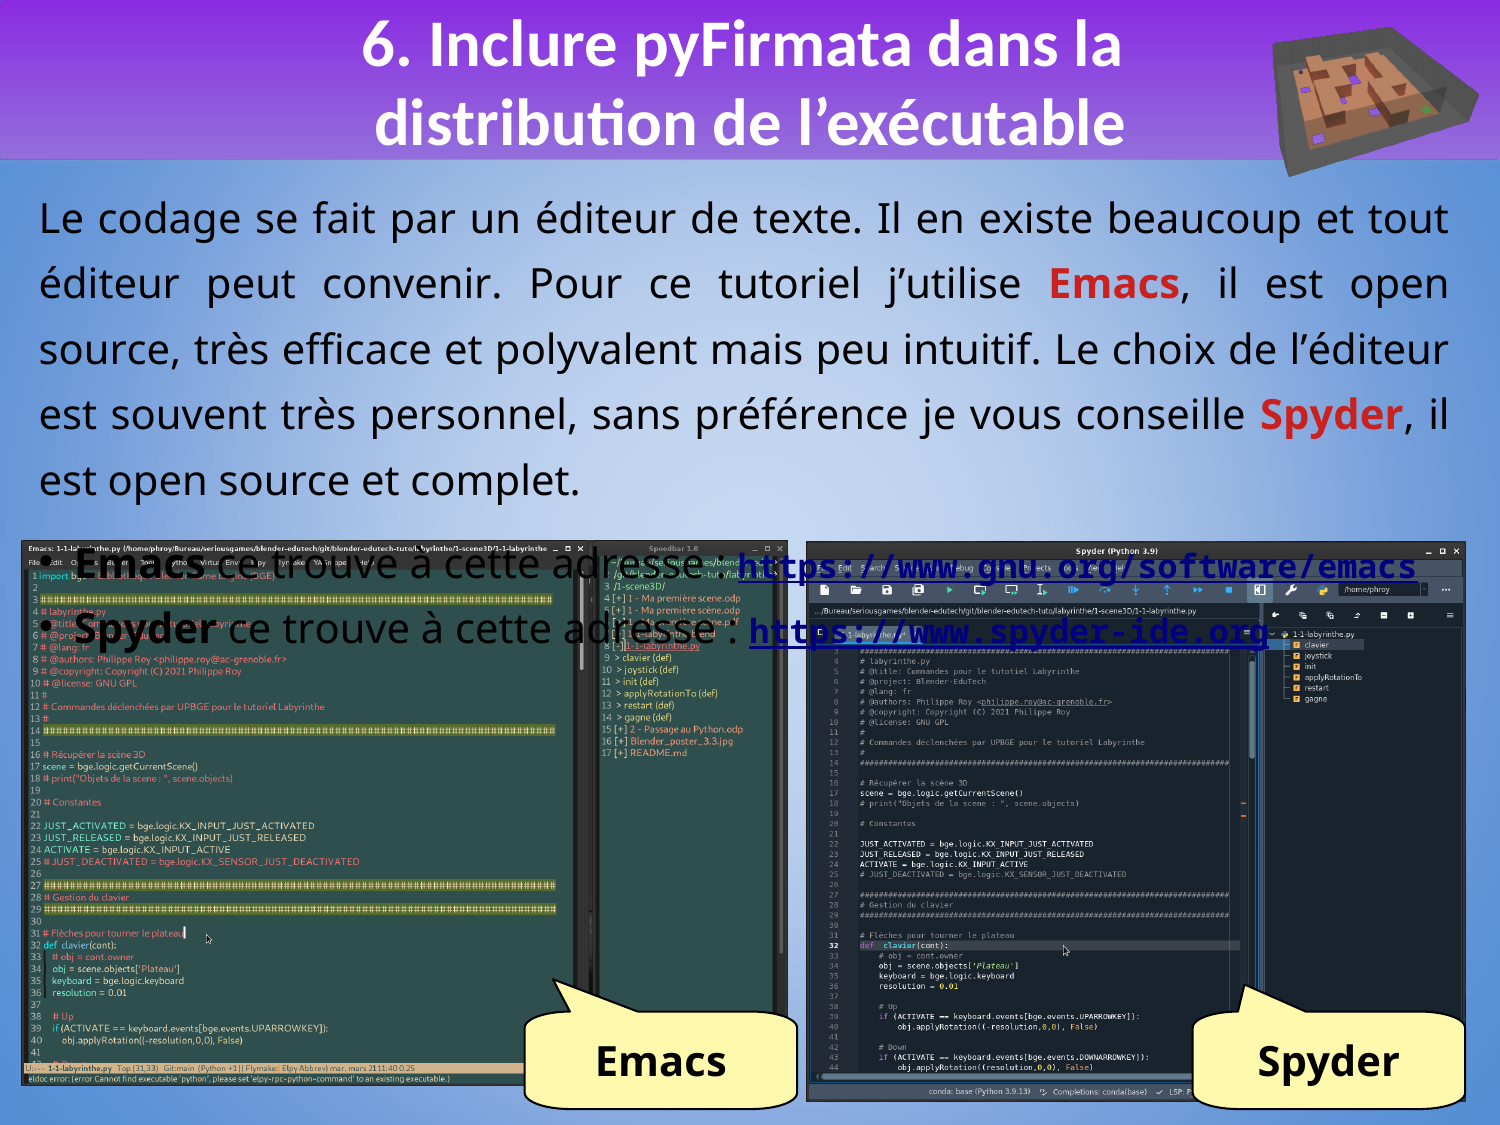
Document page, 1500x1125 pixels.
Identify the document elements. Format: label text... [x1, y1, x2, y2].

text_box Spyder [1192, 984, 1466, 1110]
text_box 6. Inclure pyFirmata dans la distribution de l’exécutable [0, 0, 1500, 159]
text_box Le codage se fait par un éditeur de texte. Il en existe beaucoup et tout éditeur peut convenir. Pour ce tutoriel j’utilise Emacs, il est open source, très efficace et polyvalent mais peu intuitif. Le choix de l’éditeur est souvent très personnel, sans préférence je vous conseille Spyder, il est open source et complet. Emacs ce trouve à cette adresse : https://www.gnu.org/software/emacs Spyder ce trouve à cette adresse : https://www.spyder-ide.org [23, 172, 1465, 494]
text_box Emacs [524, 979, 798, 1110]
picture [0, 27, 1500, 1125]
